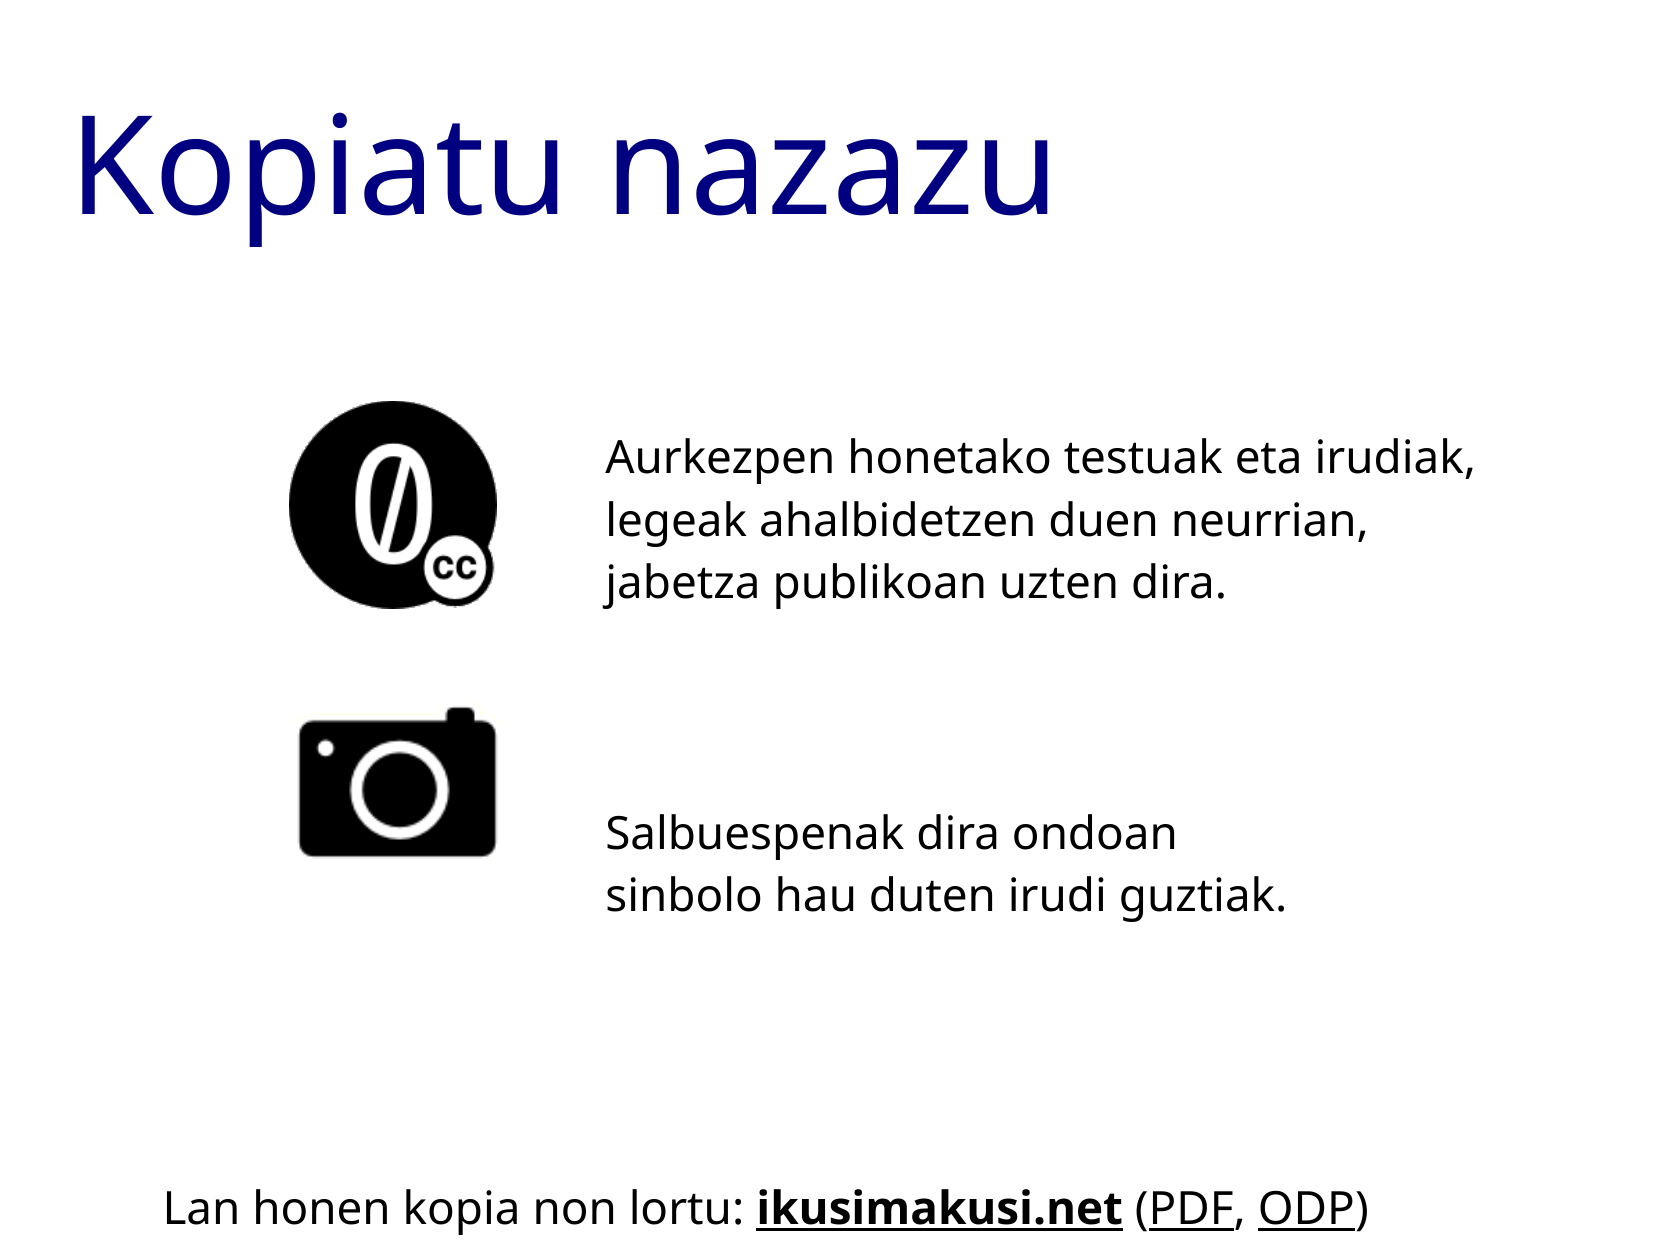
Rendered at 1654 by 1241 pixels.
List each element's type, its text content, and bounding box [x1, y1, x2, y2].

picture [294, 702, 502, 863]
text_box Aurkezpen honetako testuak eta irudiak, legeak ahalbidetzen duen neurrian, jabetza publikoan uzten dira. Salbuespenak dira ondoan sinbolo hau duten irudi guztiak. Lan honen kopia non lortu: ikusimakusi.net (PDF, ODP) [147, 417, 1654, 1102]
text_box Kopiatu nazazu [55, 60, 1233, 237]
picture [289, 401, 497, 609]
